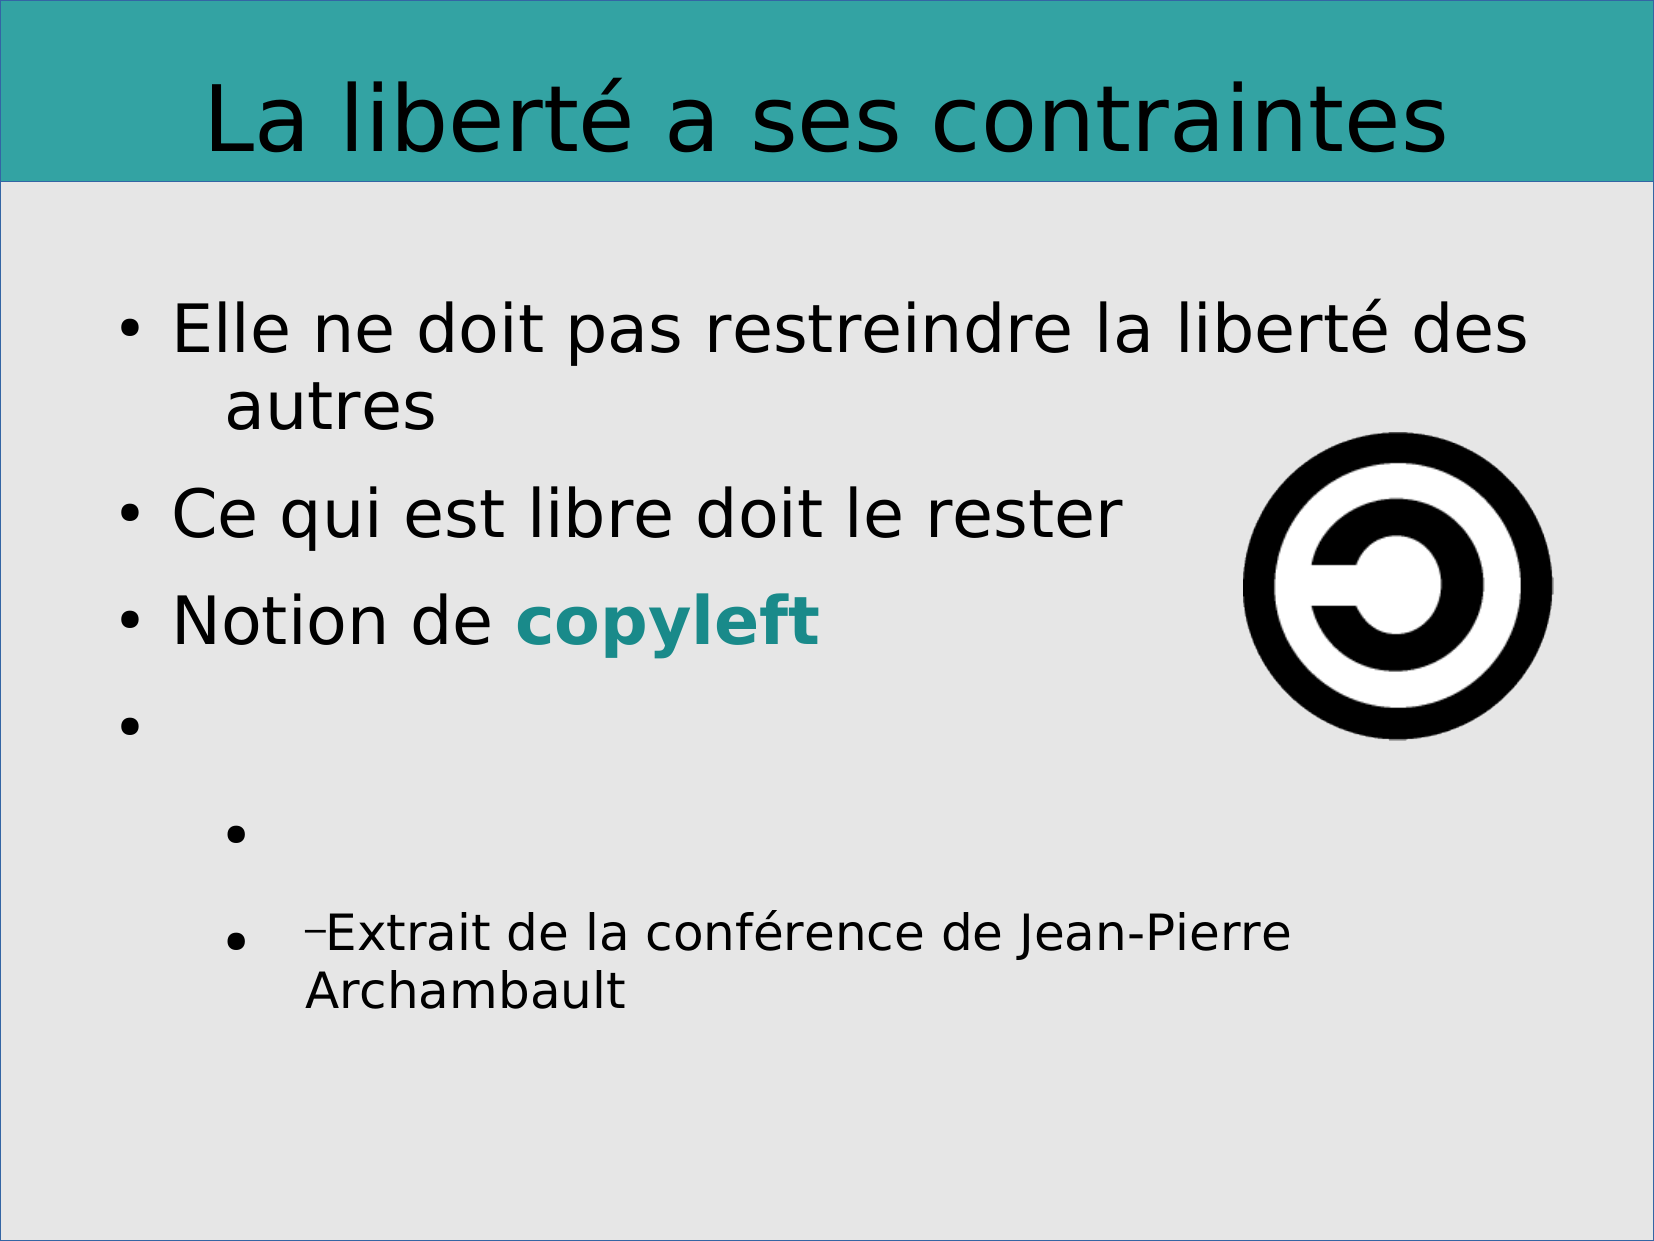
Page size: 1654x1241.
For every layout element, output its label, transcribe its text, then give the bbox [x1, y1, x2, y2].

title La liberté a ses contraintes [51, 16, 1604, 224]
picture [1243, 432, 1554, 741]
list Elle ne doit pas restreindre la liberté des autres Ce qui est libre doit le rester Notion de copyleft [82, 290, 1571, 1109]
text_box Extrait de la conférence de Jean-Pierre Archambault [148, 896, 1445, 1028]
